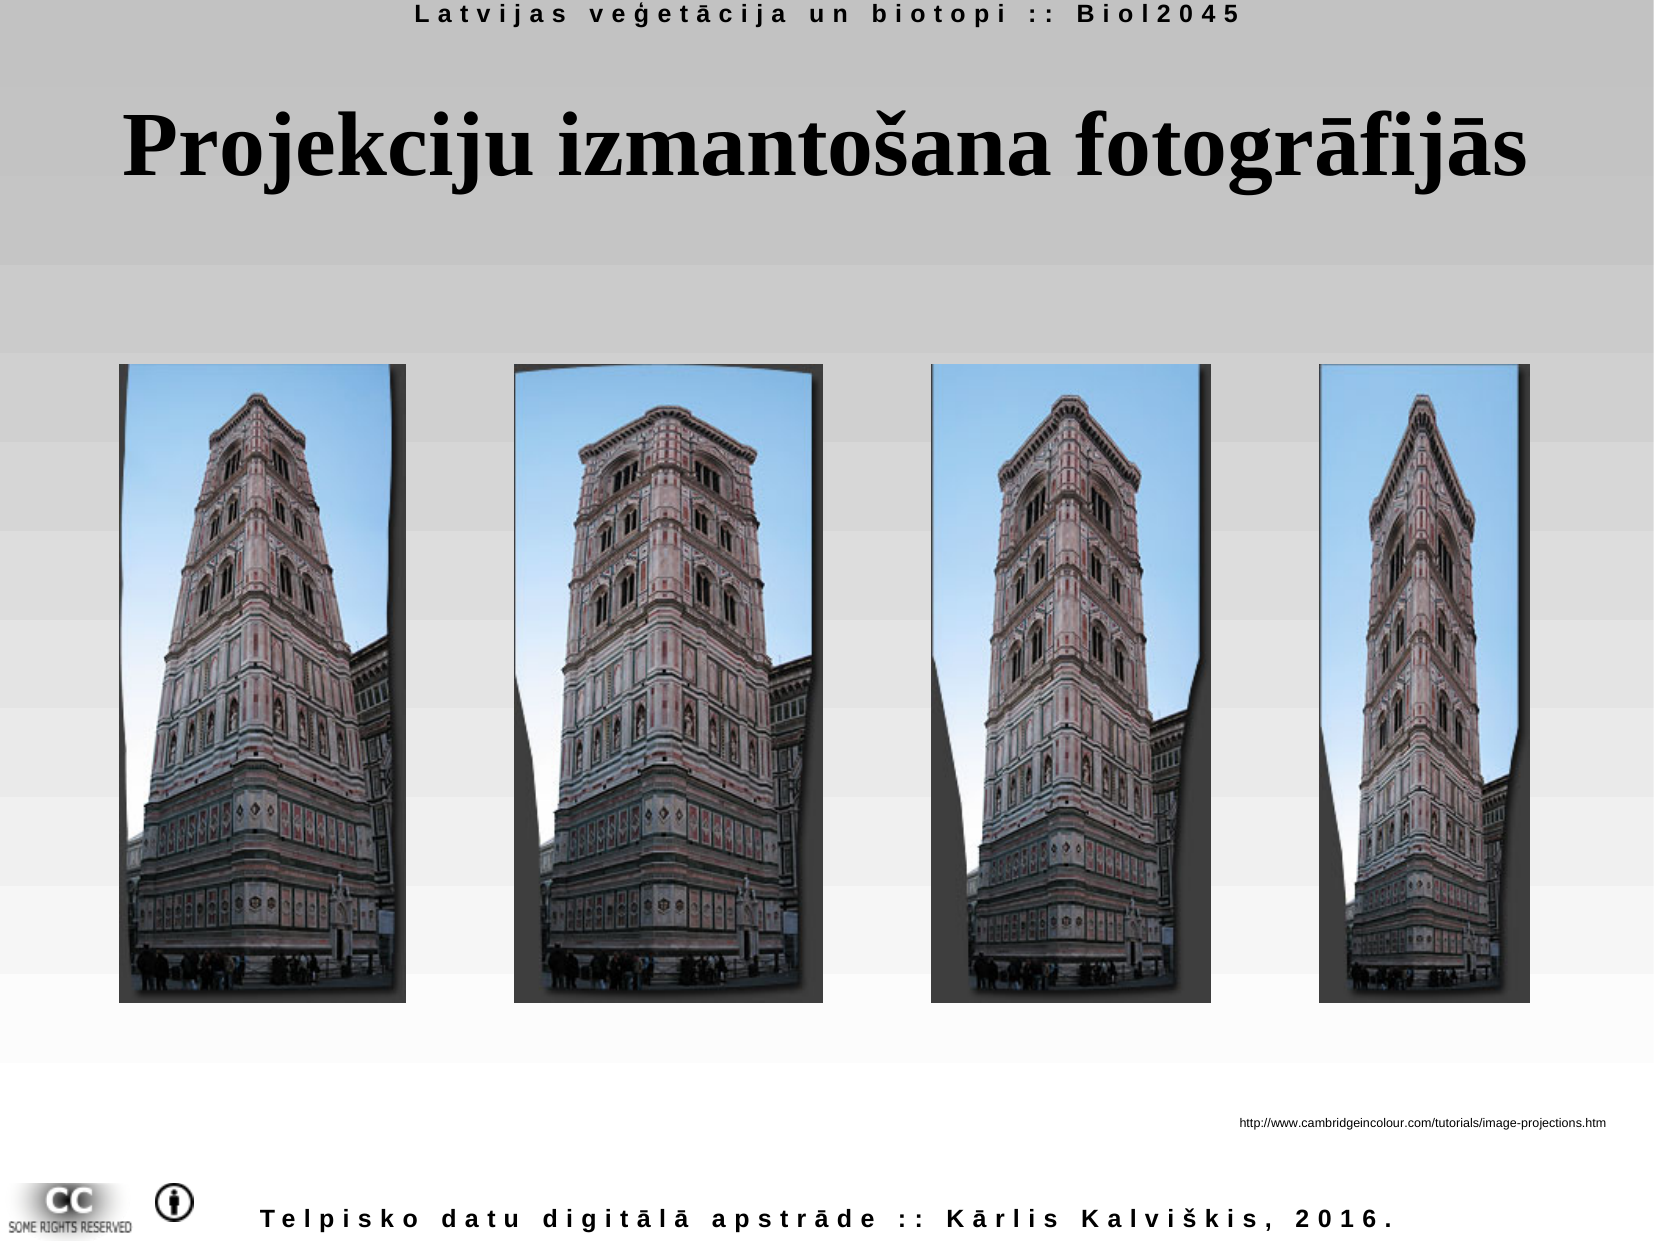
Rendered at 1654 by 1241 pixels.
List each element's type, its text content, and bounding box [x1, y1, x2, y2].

picture [0, 287, 1654, 1241]
title Projekciju izmantošana fotogrāfijās [0, 1, 1654, 287]
text_box http://www.cambridgeincolour.com/tutorials/image-projections.htm [1240, 1116, 1610, 1131]
